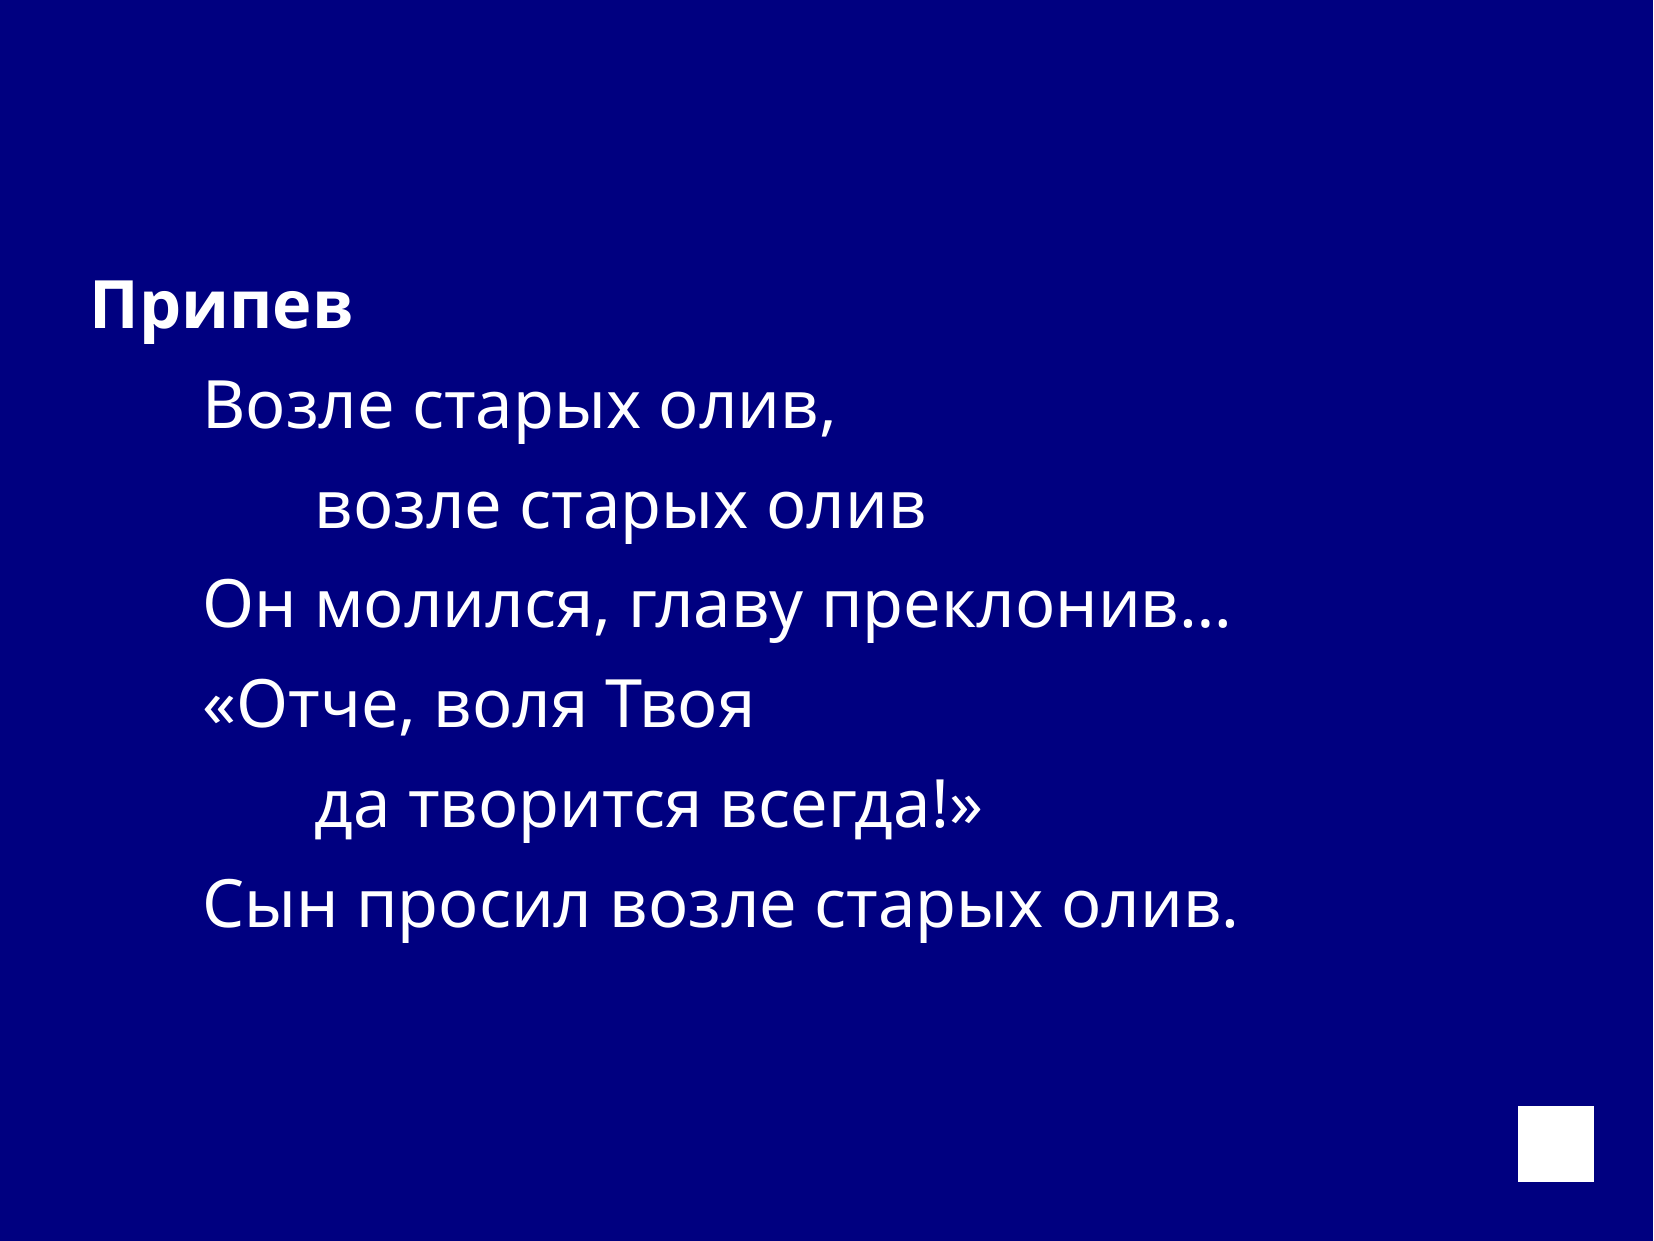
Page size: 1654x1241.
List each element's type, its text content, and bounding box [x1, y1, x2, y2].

text_box Припев Возле старых олив, возле старых олив Он молился, главу преклонив… «Отче, воля Твоя да творится всегда!» Сын просил возле старых олив. [75, 150, 1576, 1163]
text_box [1518, 1106, 1594, 1182]
